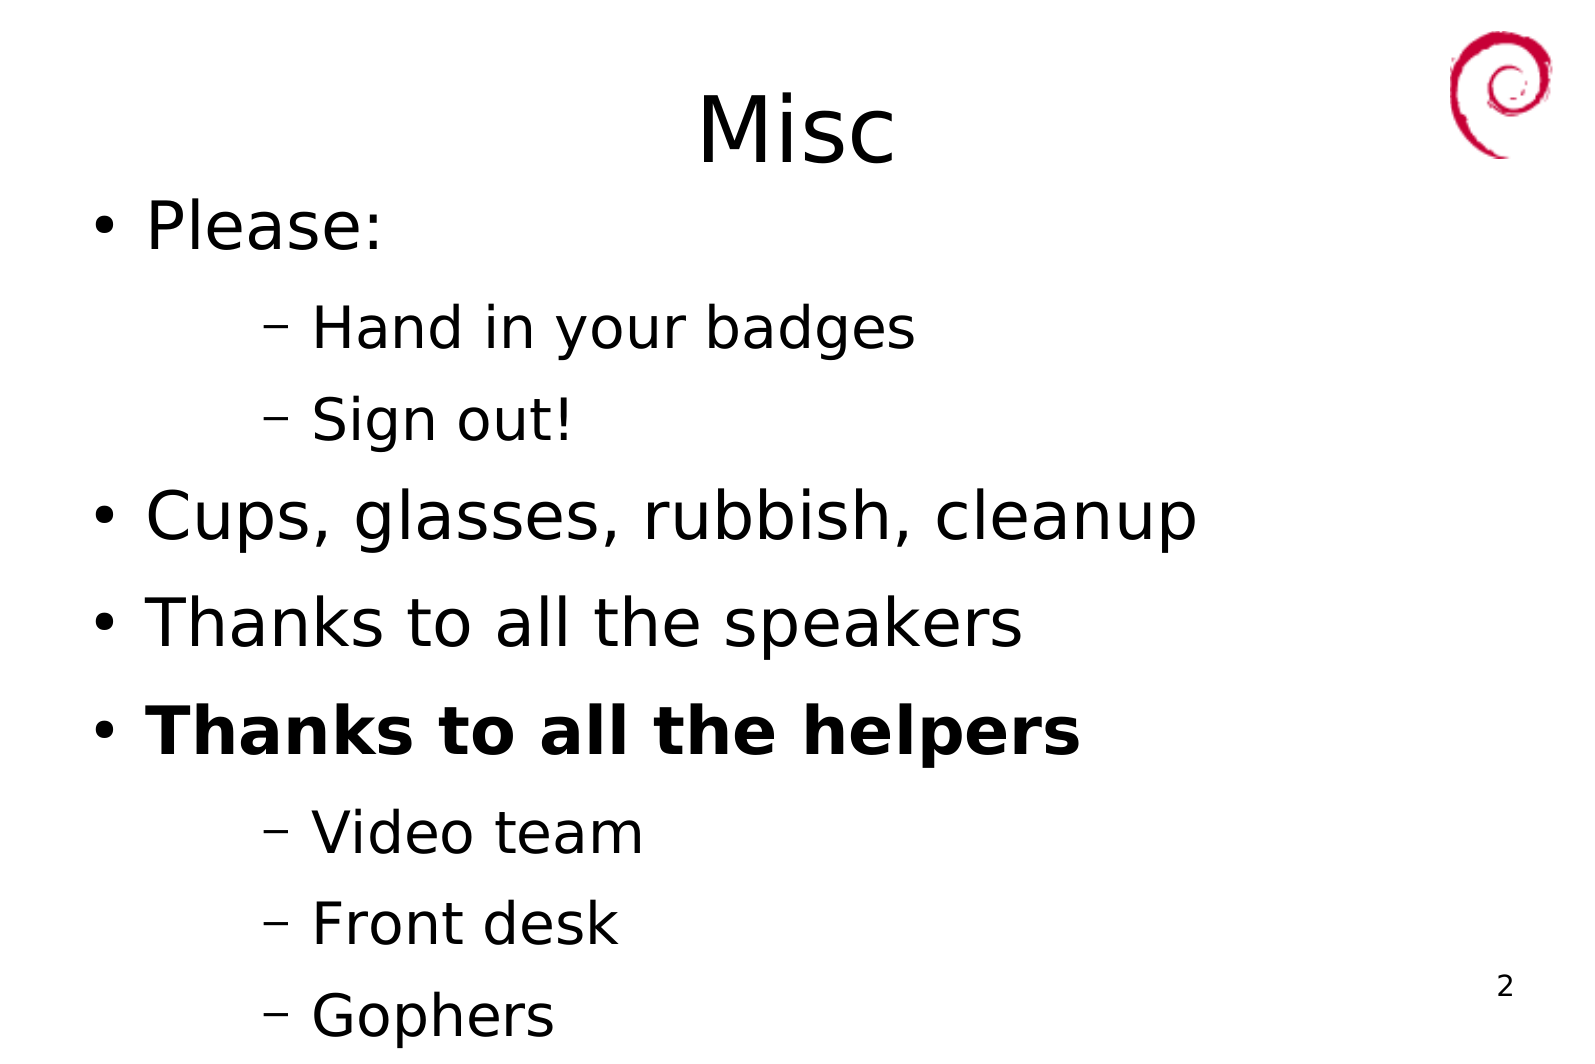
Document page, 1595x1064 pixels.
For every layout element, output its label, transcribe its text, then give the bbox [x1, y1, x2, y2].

picture [1450, 31, 1555, 159]
title Misc [79, 42, 1515, 221]
list Please: Hand in your badges Sign out! Cups, glasses, rubbish, cleanup Thanks to all the speakers Thanks to all the helpers Video team Front desk Gophers [75, 187, 1510, 1050]
